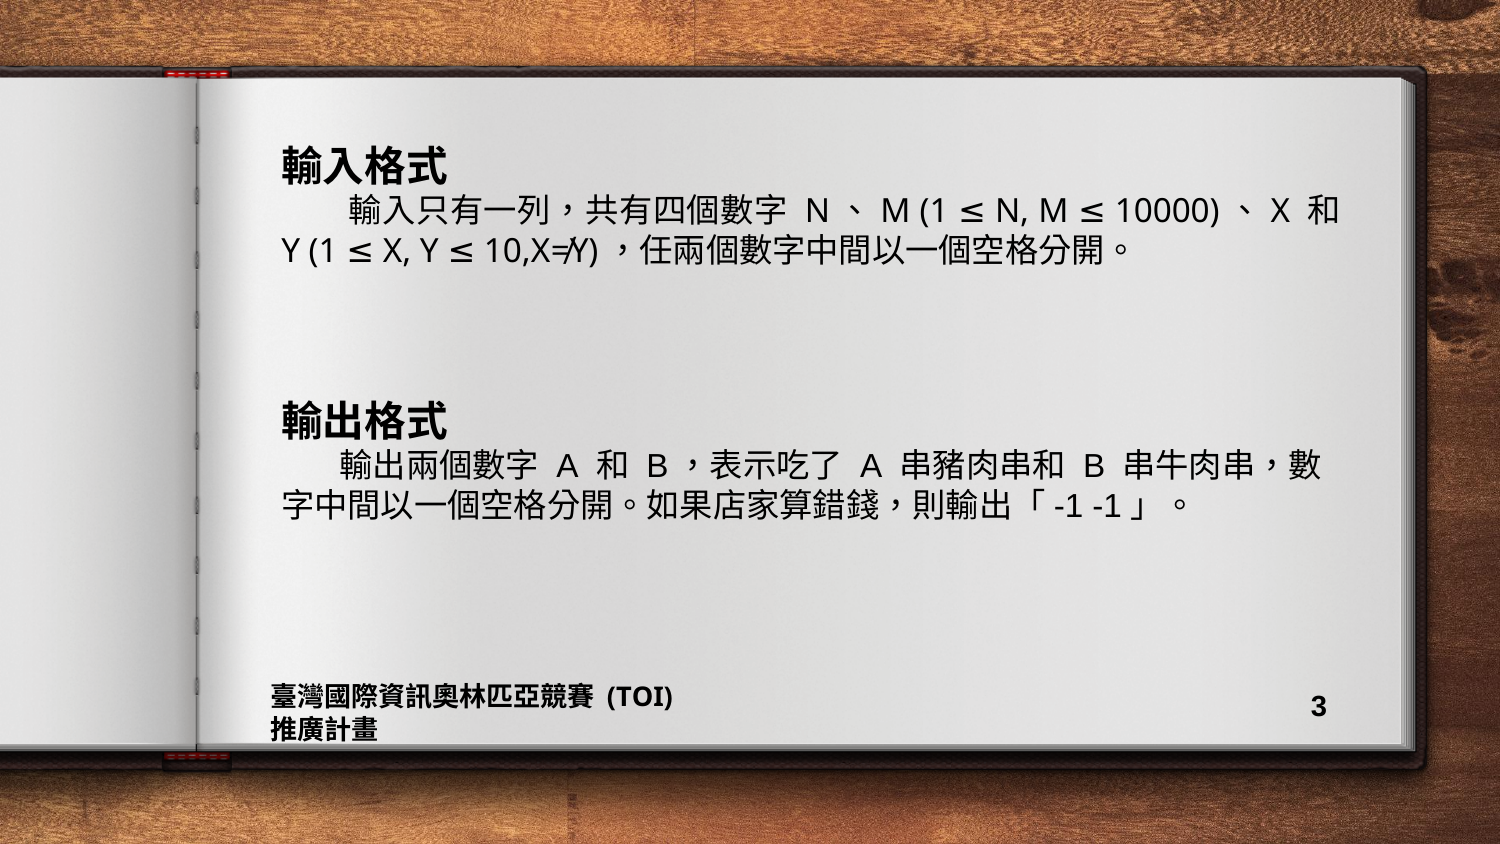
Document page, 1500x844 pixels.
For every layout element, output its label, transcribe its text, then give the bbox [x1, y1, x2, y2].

text_box 輸入格式 輸入只有一列，共有四個數字 N、M (1 ≤ N, M ≤ 10000)、X 和 Y (1 ≤ X, Y ≤ 10,X≠Y)，任兩個數字中間以一個空格分開。 [266, 132, 1356, 364]
text_box 3 [1295, 672, 1386, 737]
text_box 輸出格式 輸出兩個數字 A 和 B，表示吃了 A 串豬肉串和 B 串牛肉串，數字中間以一個空格分開。如果店家算錯錢，則輸出「-1 -1」。 [266, 387, 1368, 578]
